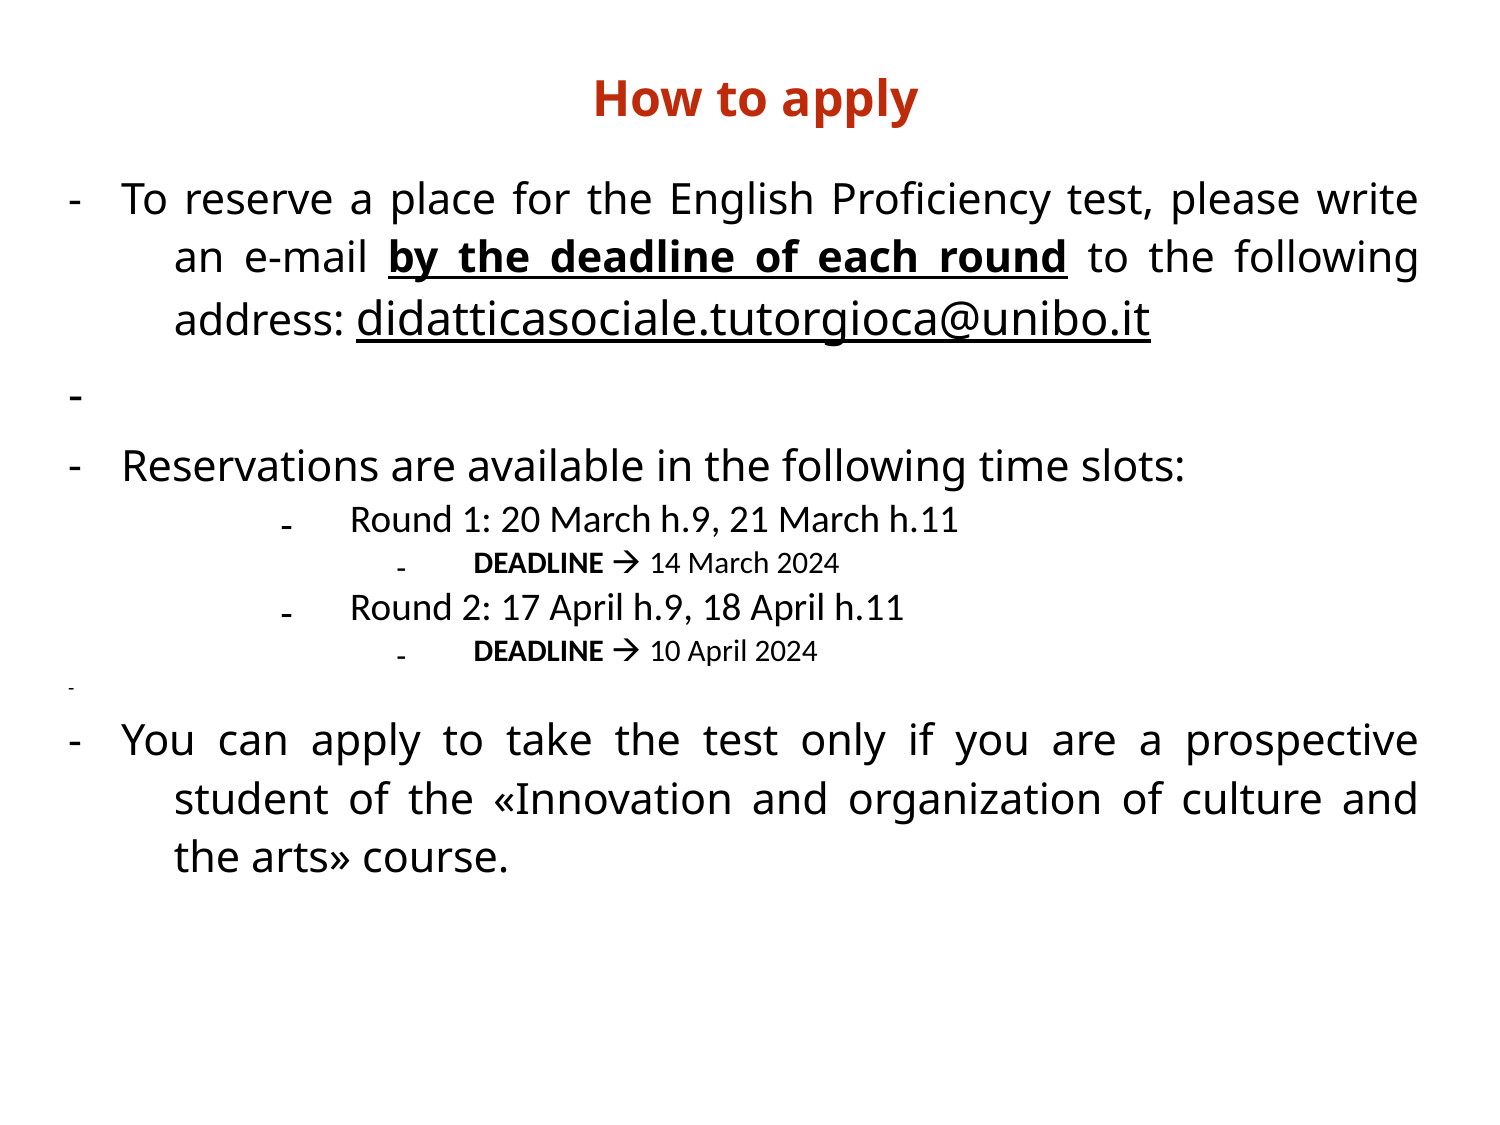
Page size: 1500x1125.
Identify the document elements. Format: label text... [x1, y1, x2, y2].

list How to apply [64, 78, 1447, 185]
list To reserve a place for the English Proficiency test, please write an e-mail by the deadline of each round to the following address: didatticasociale.tutorgioca@unibo.it Reservations are available in the following time slots: Round 1: 20 March h.9, 21 March h.11 DEADLINE  14 March 2024 Round 2: 17 April h.9, 18 April h.11 DEADLINE  10 April 2024 You can apply to take the test only if you are a prospective student of the «Innovation and organization of culture and the arts» course. [53, 160, 1436, 906]
